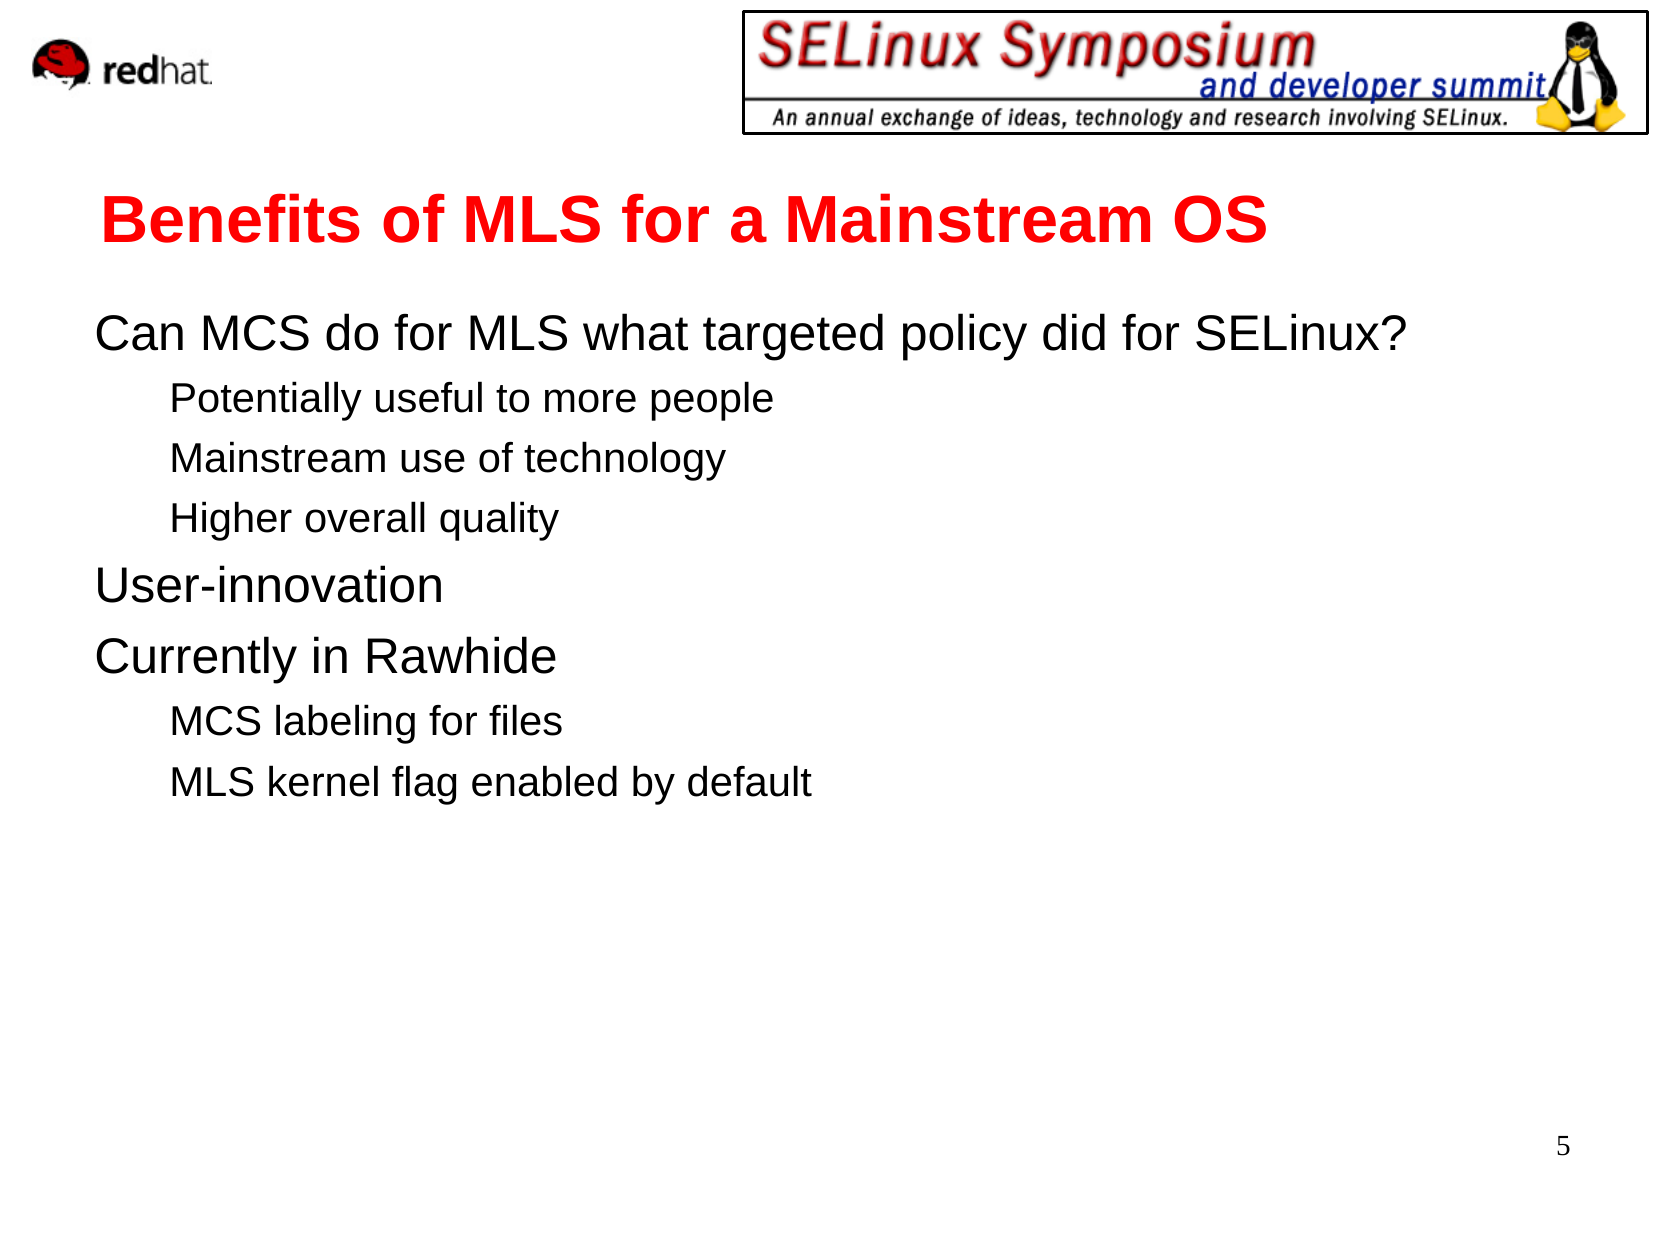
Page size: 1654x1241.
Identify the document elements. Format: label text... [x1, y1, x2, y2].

list Can MCS do for MLS what targeted policy did for SELinux? Potentially useful to more people Mainstream use of technology Higher overall quality User-innovation Currently in Rawhide MCS labeling for files MLS kernel flag enabled by default [94, 304, 1500, 1174]
picture [745, 13, 1646, 132]
picture [31, 37, 212, 98]
title Benefits of MLS for a Mainstream OS [100, 164, 1506, 275]
